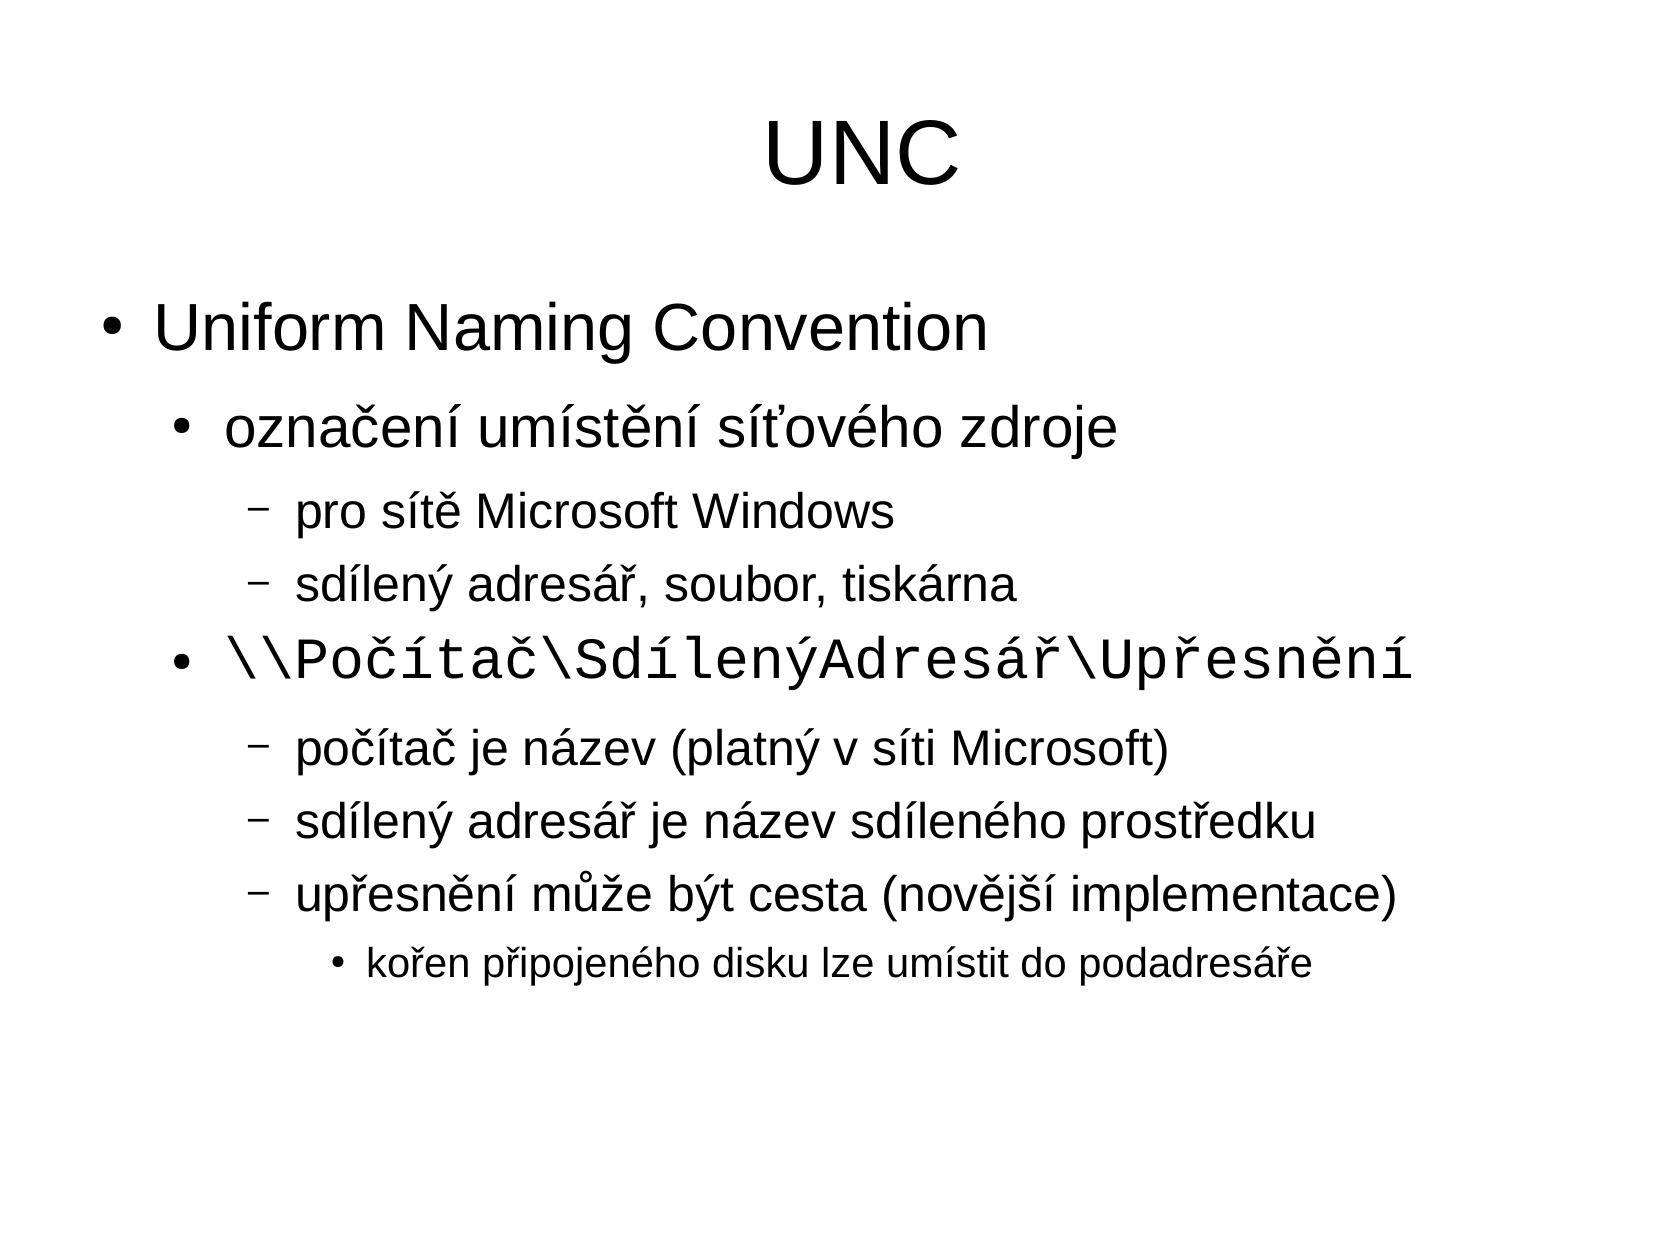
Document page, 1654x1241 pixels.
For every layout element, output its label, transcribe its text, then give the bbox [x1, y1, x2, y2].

title UNC [82, 49, 1571, 257]
list Uniform Naming Convention označení umístění síťového zdroje pro sítě Microsoft Windows sdílený adresář, soubor, tiskárna \\Počítač\SdílenýAdresář\Upřesnění počítač je název (platný v síti Microsoft) sdílený adresář je název sdíleného prostředku upřesnění může být cesta (novější implementace) kořen připojeného disku lze umístit do podadresáře [82, 290, 1571, 1094]
